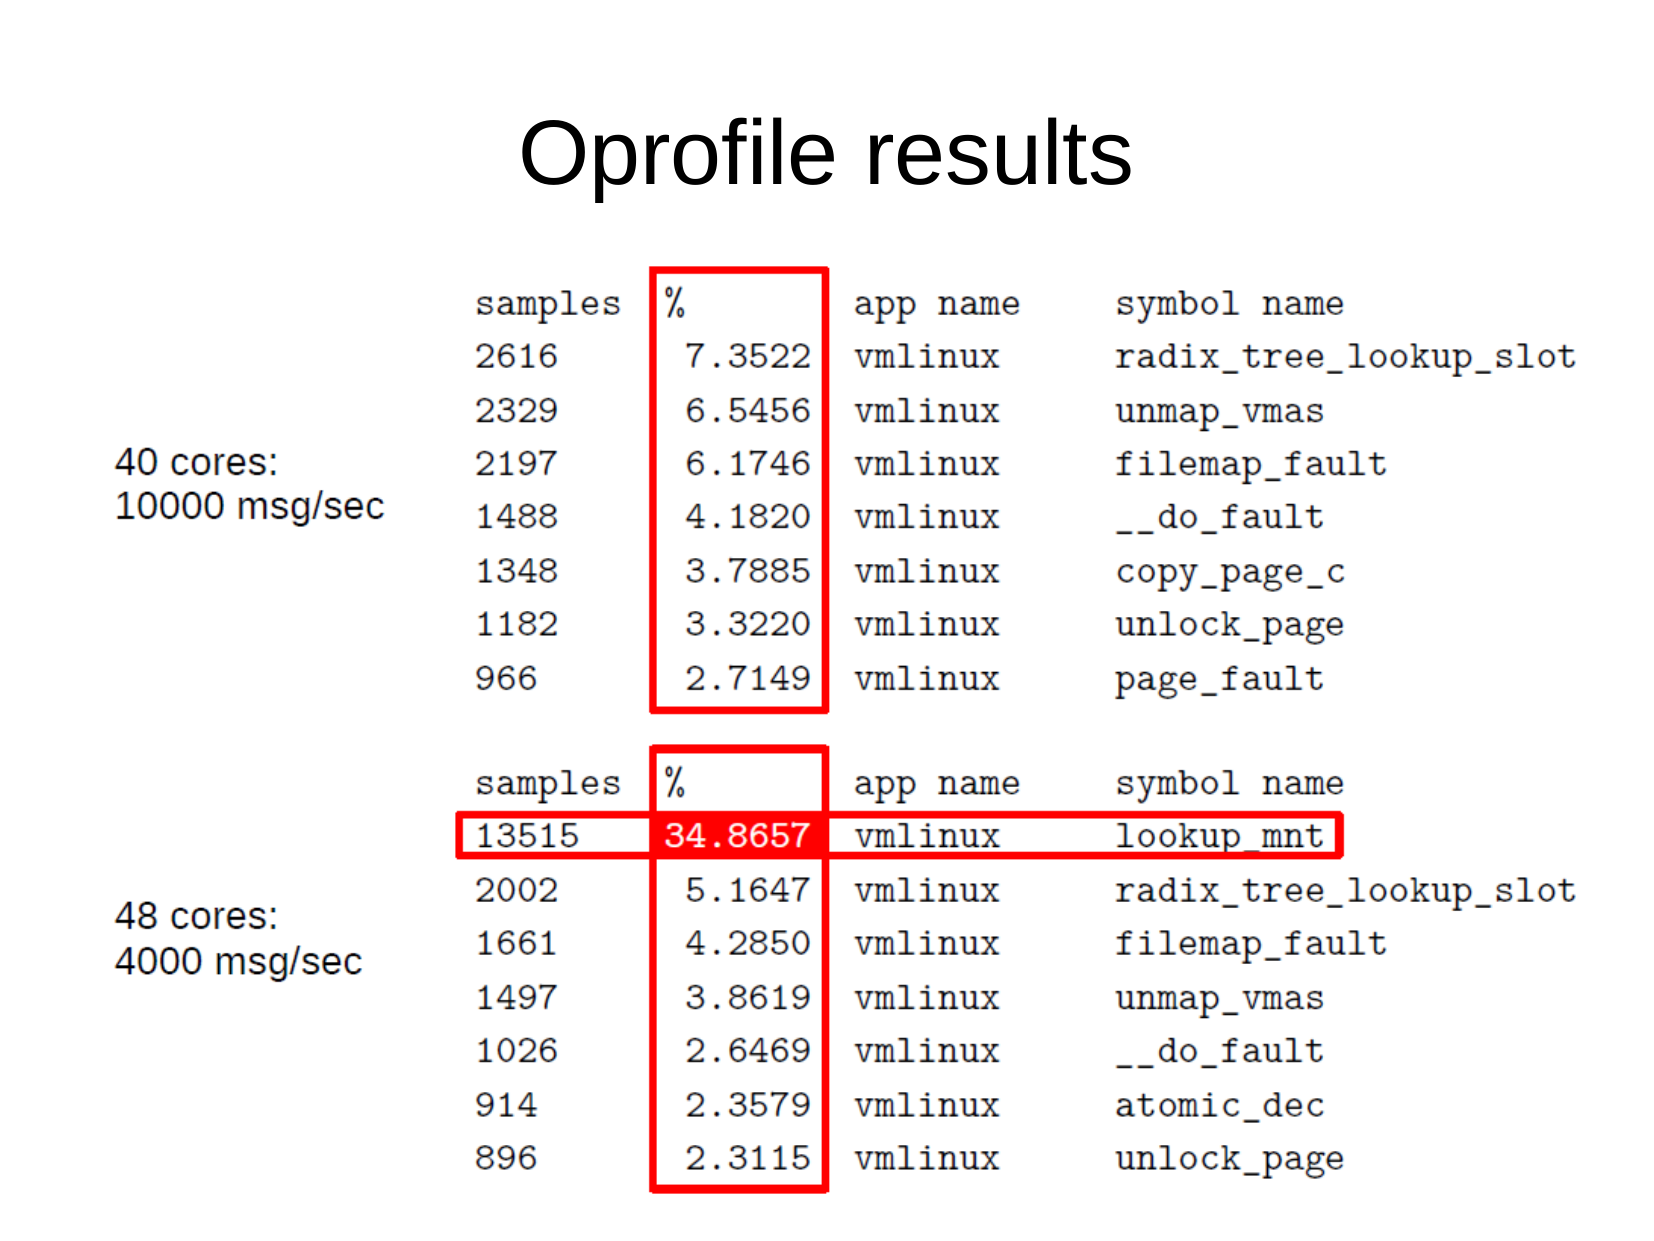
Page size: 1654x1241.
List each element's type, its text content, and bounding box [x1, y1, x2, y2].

title Oprofile results [82, 49, 1571, 257]
picture [112, 259, 1597, 1201]
